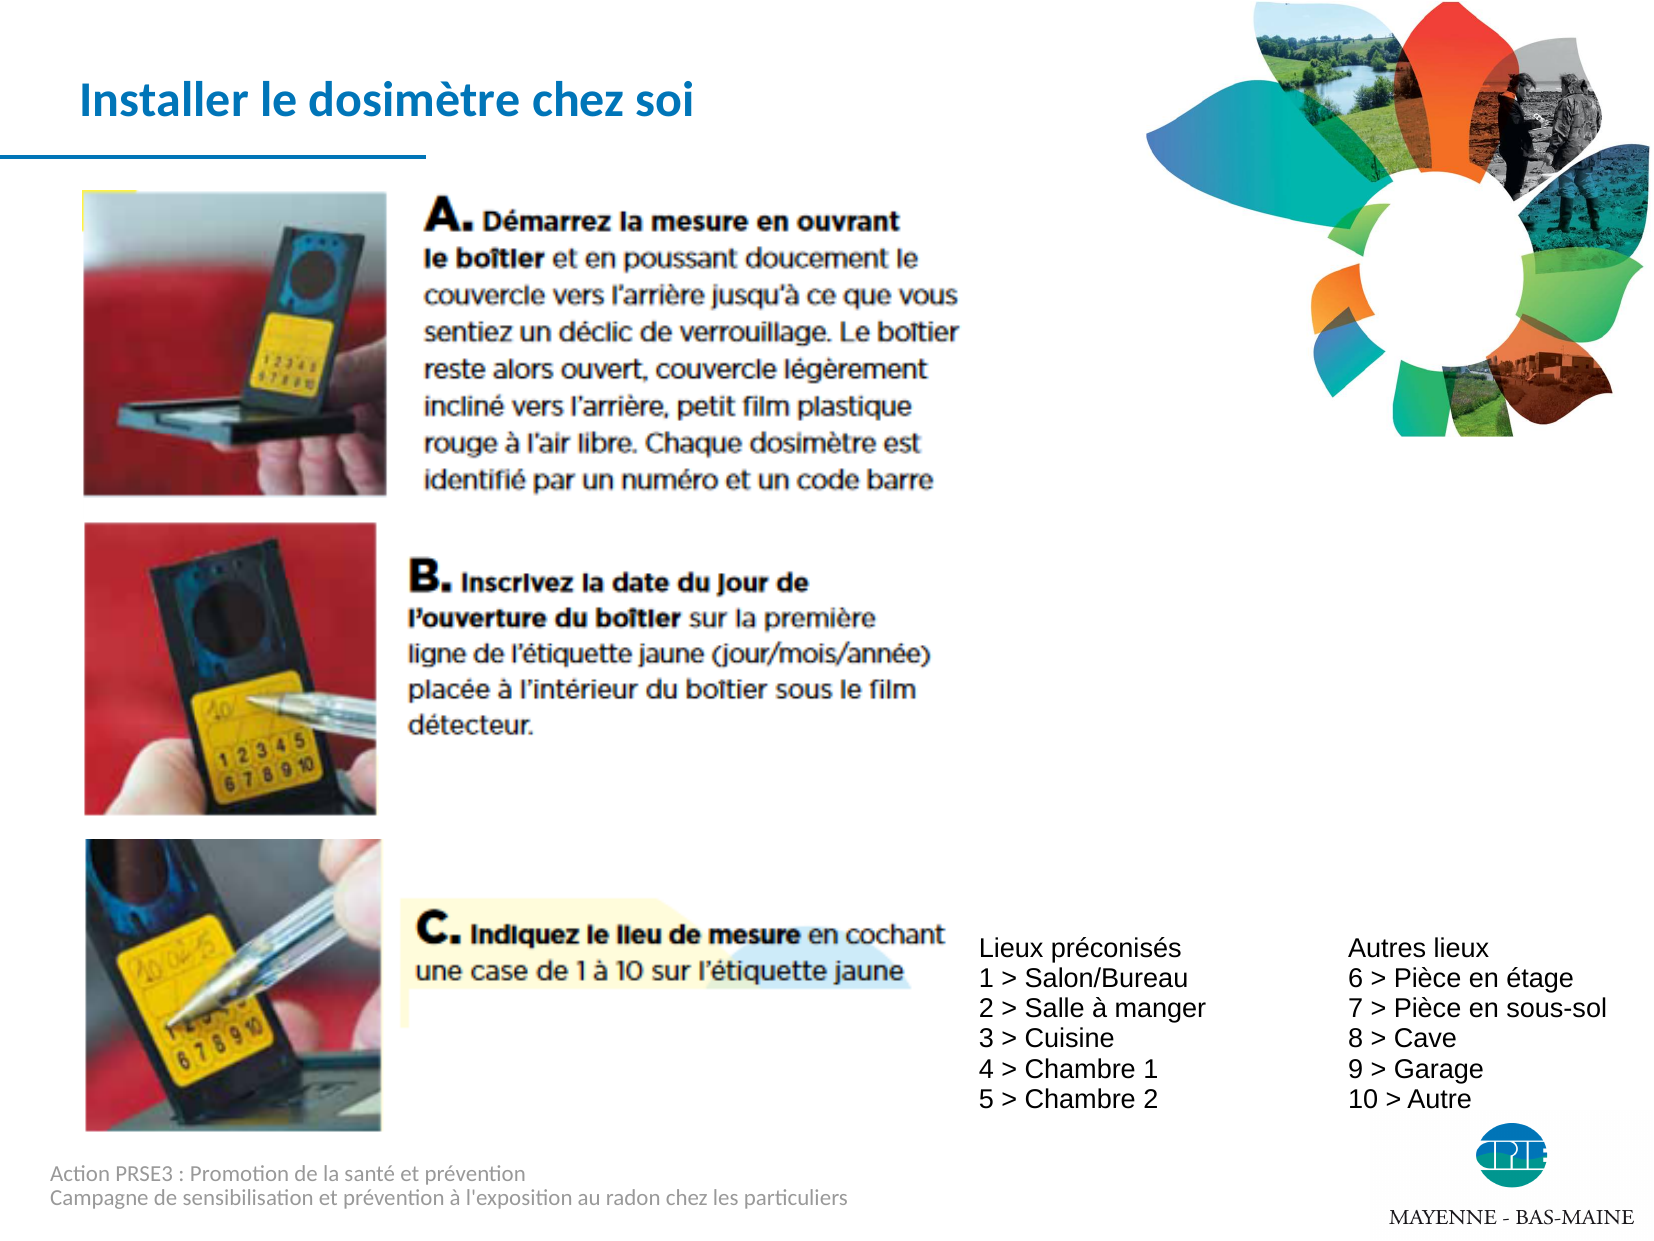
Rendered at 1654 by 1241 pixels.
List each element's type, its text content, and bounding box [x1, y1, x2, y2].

text_box Action PRSE3 : Promotion de la santé et prévention Campagne de sensibilisation et prévention à l'exposition au radon chez les particuliers [35, 1157, 1070, 1229]
text_box Lieux préconisés Autres lieux 1 > Salon/Bureau 6 > Pièce en étage 2 > Salle à manger 7 > Pièce en sous-sol 3 > Cuisine 8 > Cave 4 > Chambre 1 9 > Garage 5 > Chambre 2 10 > Autre [964, 925, 1638, 1122]
text_box Installer le dosimètre chez soi [64, 58, 1130, 135]
picture [1130, 1, 1652, 438]
picture [82, 190, 995, 1134]
picture [1370, 1110, 1654, 1240]
